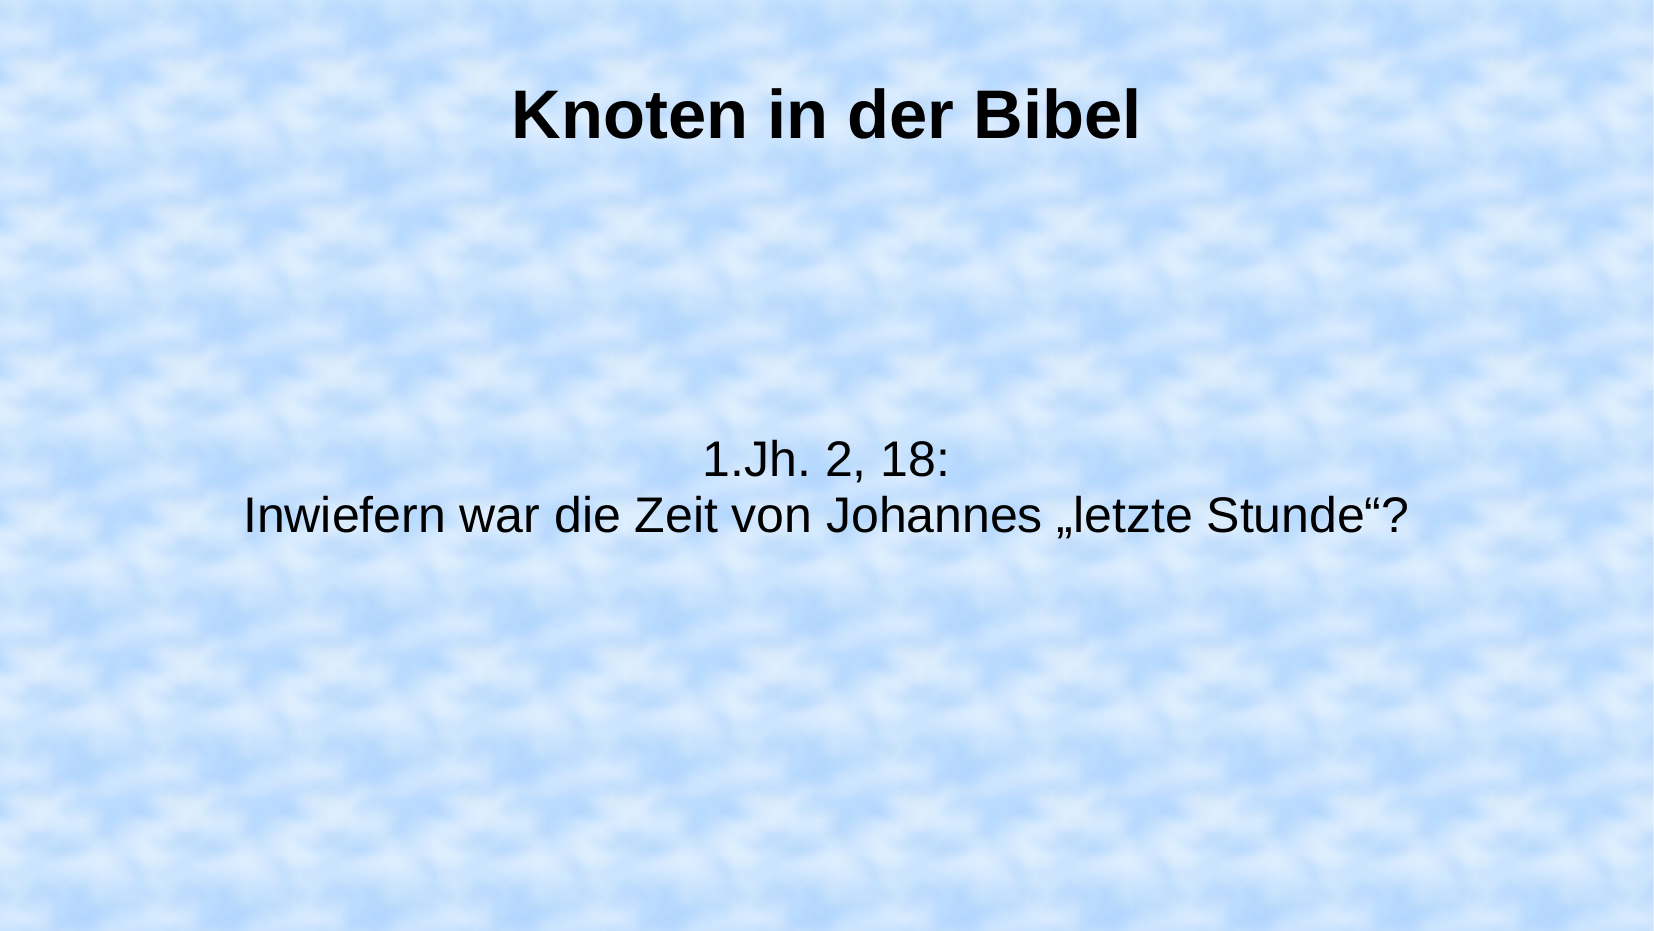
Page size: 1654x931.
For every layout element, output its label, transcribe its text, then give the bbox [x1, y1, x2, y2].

title Knoten in der Bibel [82, 37, 1571, 193]
subtitle 1.Jh. 2, 18: Inwiefern war die Zeit von Johannes „letzte Stunde“? [82, 217, 1571, 758]
picture [0, 0, 1654, 931]
